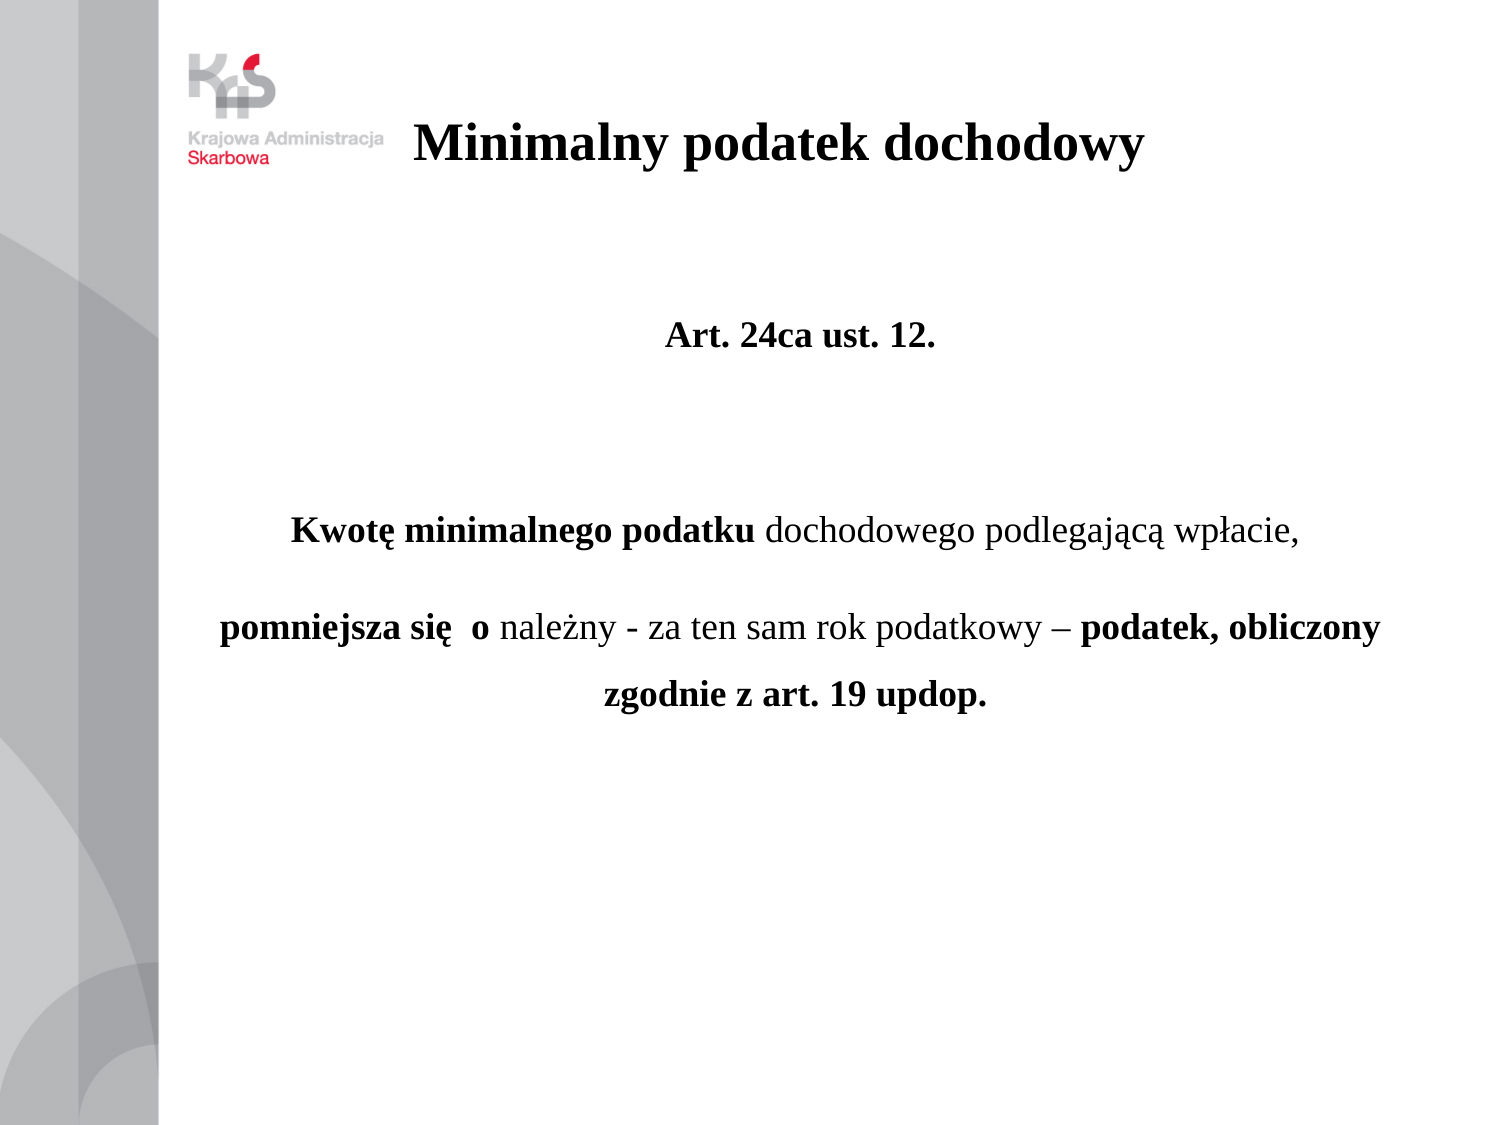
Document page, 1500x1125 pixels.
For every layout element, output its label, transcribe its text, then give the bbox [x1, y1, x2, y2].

picture [0, 0, 1500, 1125]
title Minimalny podatek dochodowy [413, 44, 1424, 232]
subtitle Art. 24ca ust. 12. Kwotę minimalnego podatku dochodowego podlegającą wpłacie, pomniejsza się o należny - za ten sam rok podatkowy – podatek, obliczony zgodnie z art. 19 updop. [177, 263, 1424, 1005]
